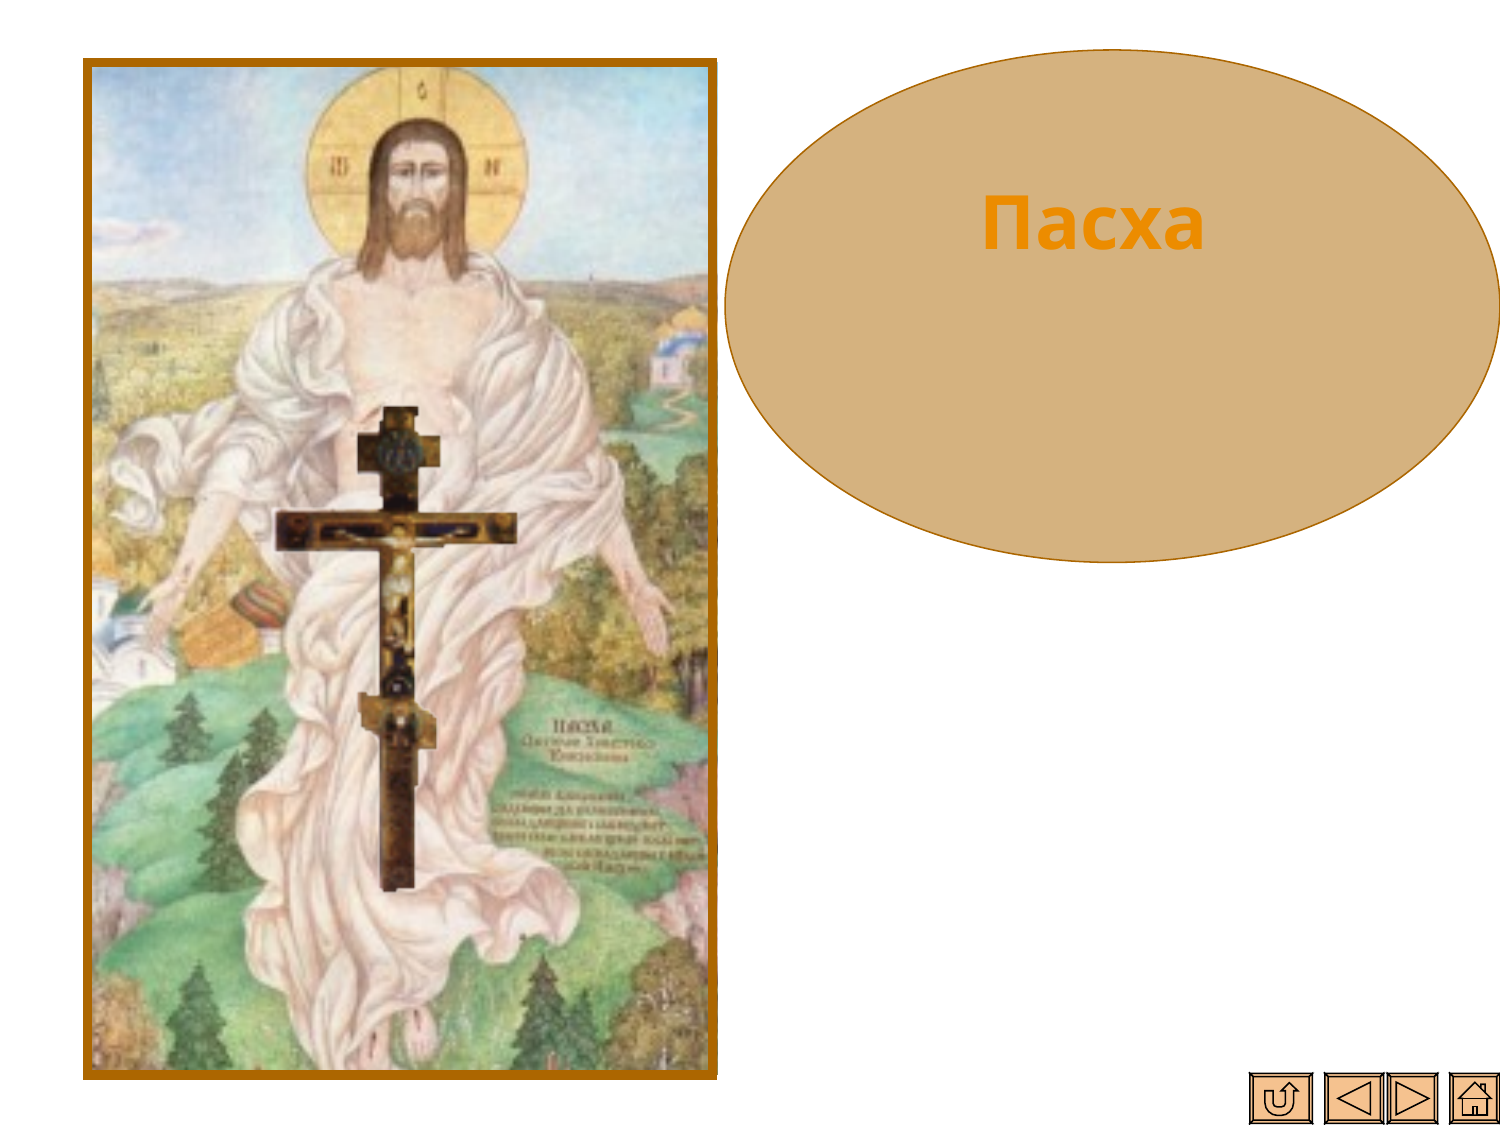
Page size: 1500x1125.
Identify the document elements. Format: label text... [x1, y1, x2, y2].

text_box [1449, 1073, 1500, 1124]
text_box [745, 180, 1500, 563]
text_box [725, 243, 737, 370]
text_box [1249, 1073, 1313, 1124]
picture [92, 67, 708, 1070]
text_box [1324, 1073, 1384, 1124]
text_box [792, 49, 1433, 162]
text_box Пасха [737, 162, 1450, 388]
text_box [1387, 1073, 1438, 1124]
